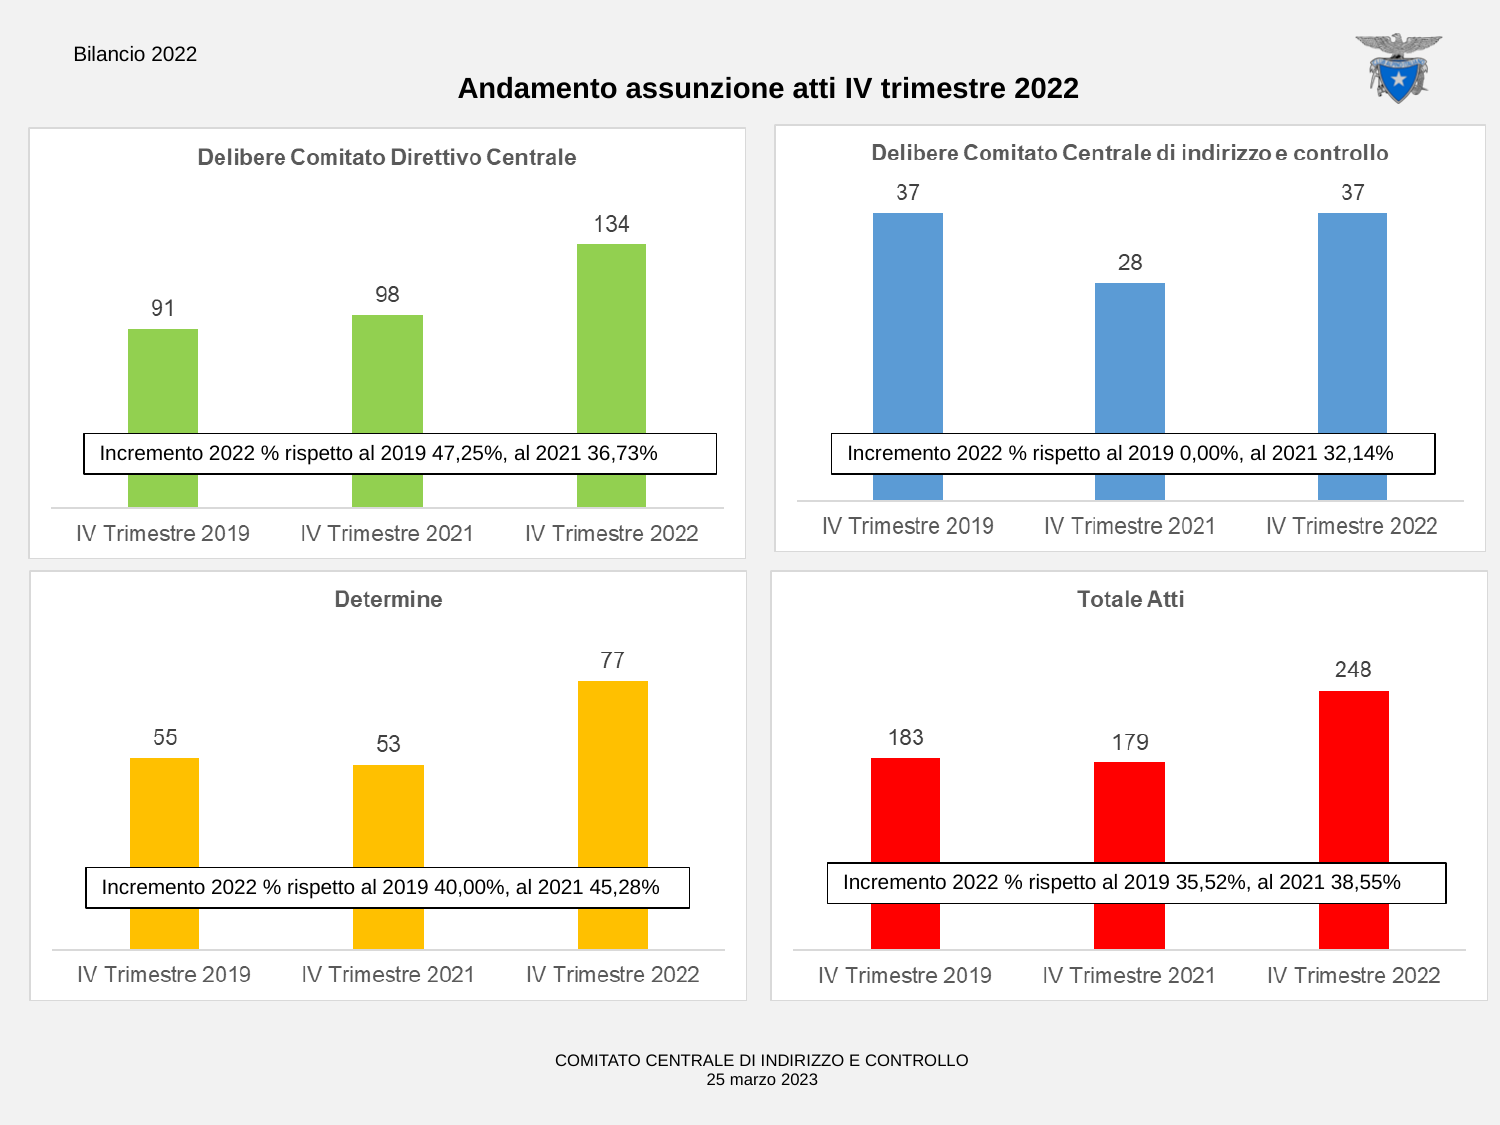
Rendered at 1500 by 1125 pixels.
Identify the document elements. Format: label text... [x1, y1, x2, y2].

picture [770, 570, 1488, 1001]
text_box Andamento assunzione atti IV trimestre 2022 [442, 64, 1140, 116]
text_box Bilancio 2022 [58, 35, 231, 76]
picture [774, 124, 1486, 552]
picture [1352, 29, 1447, 112]
text_box Incremento 2022 % rispetto al 2019 35,52%, al 2021 38,55% [827, 862, 1447, 904]
text_box Incremento 2022 % rispetto al 2019 40,00%, al 2021 45,28% [86, 867, 690, 908]
picture [29, 570, 747, 1001]
text_box Incremento 2022 % rispetto al 2019 0,00%, al 2021 32,14% [831, 433, 1435, 474]
text_box Incremento 2022 % rispetto al 2019 47,25%, al 2021 36,73% [83, 433, 717, 474]
text_box COMITATO CENTRALE DI INDIRIZZO E CONTROLLO 25 marzo 2023 [278, 1044, 1247, 1100]
picture [28, 127, 746, 559]
